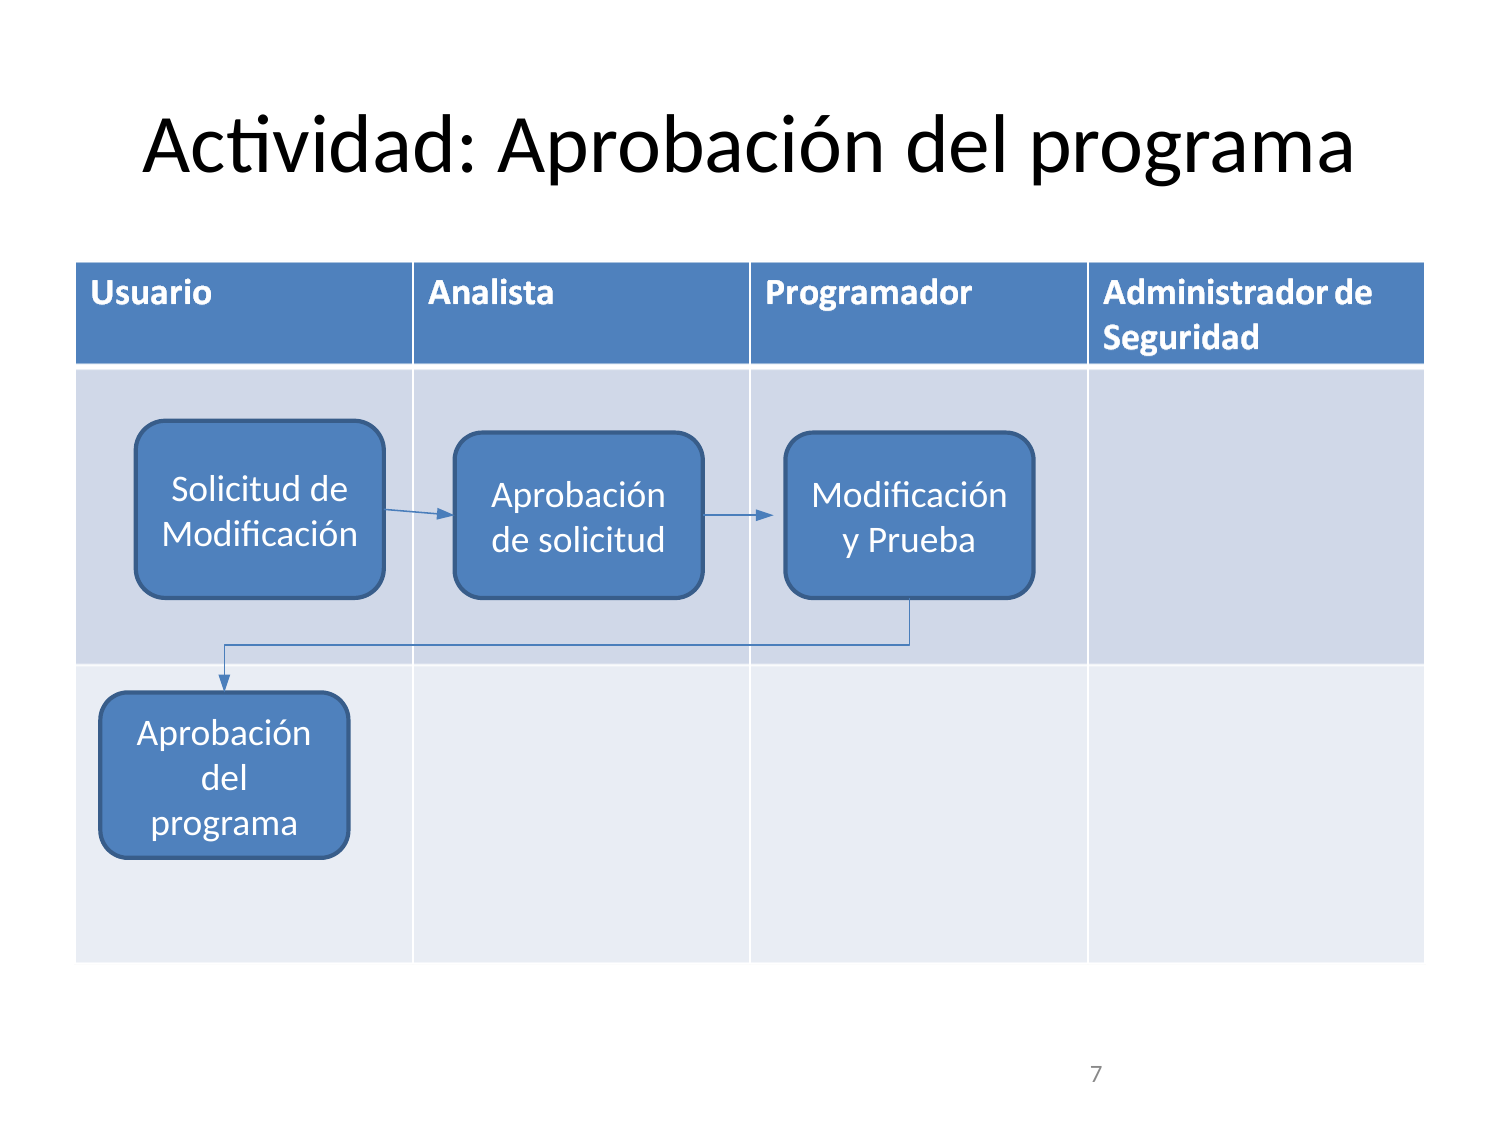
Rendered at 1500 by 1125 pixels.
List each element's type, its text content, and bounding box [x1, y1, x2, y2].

title Actividad: Aprobación del programa [75, 45, 1426, 233]
text_box [1074, 1042, 1426, 1103]
text_box Aprobación de solicitud [454, 432, 703, 598]
picture [63, 250, 1437, 977]
text_box Aprobación del programa [100, 692, 349, 858]
text_box Modificación y Prueba [785, 432, 1034, 598]
text_box Solicitud de Modificación [135, 420, 384, 598]
